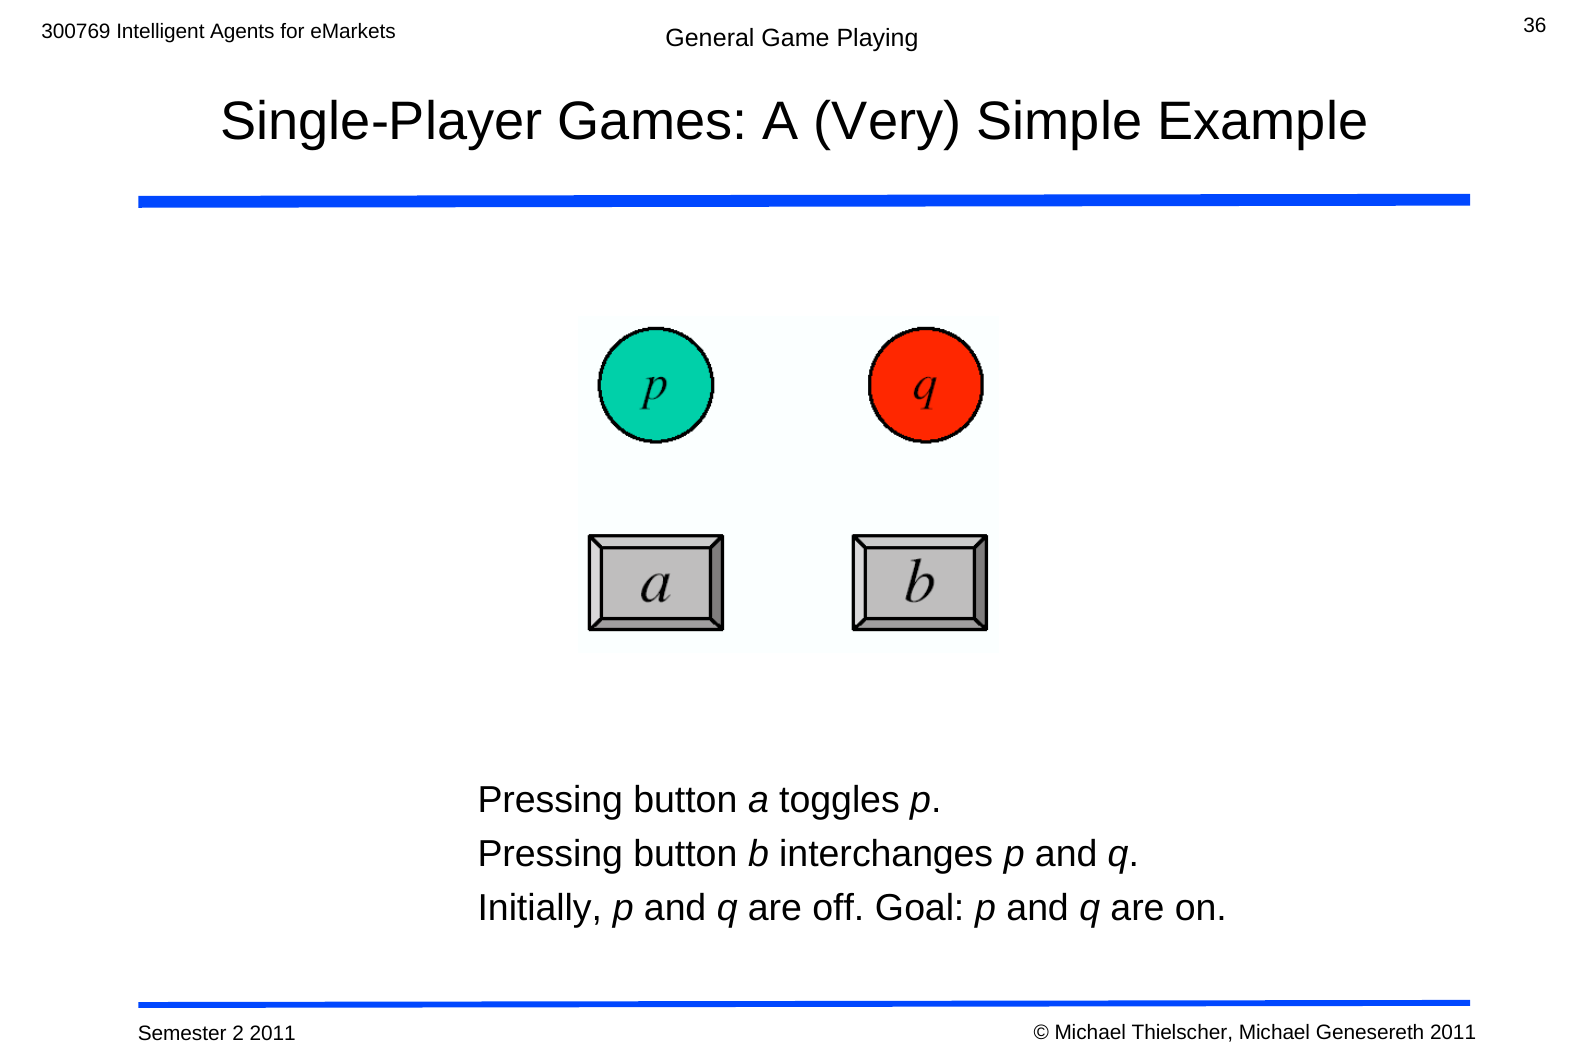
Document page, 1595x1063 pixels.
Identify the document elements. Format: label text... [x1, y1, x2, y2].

list Pressing button a toggles p. Pressing button b interchanges p and q. Initially, p and q are off. Goal: p and q are on. [459, 778, 1409, 954]
picture [578, 316, 999, 653]
title Single-Player Games: A (Very) Simple Example [114, 51, 1476, 190]
